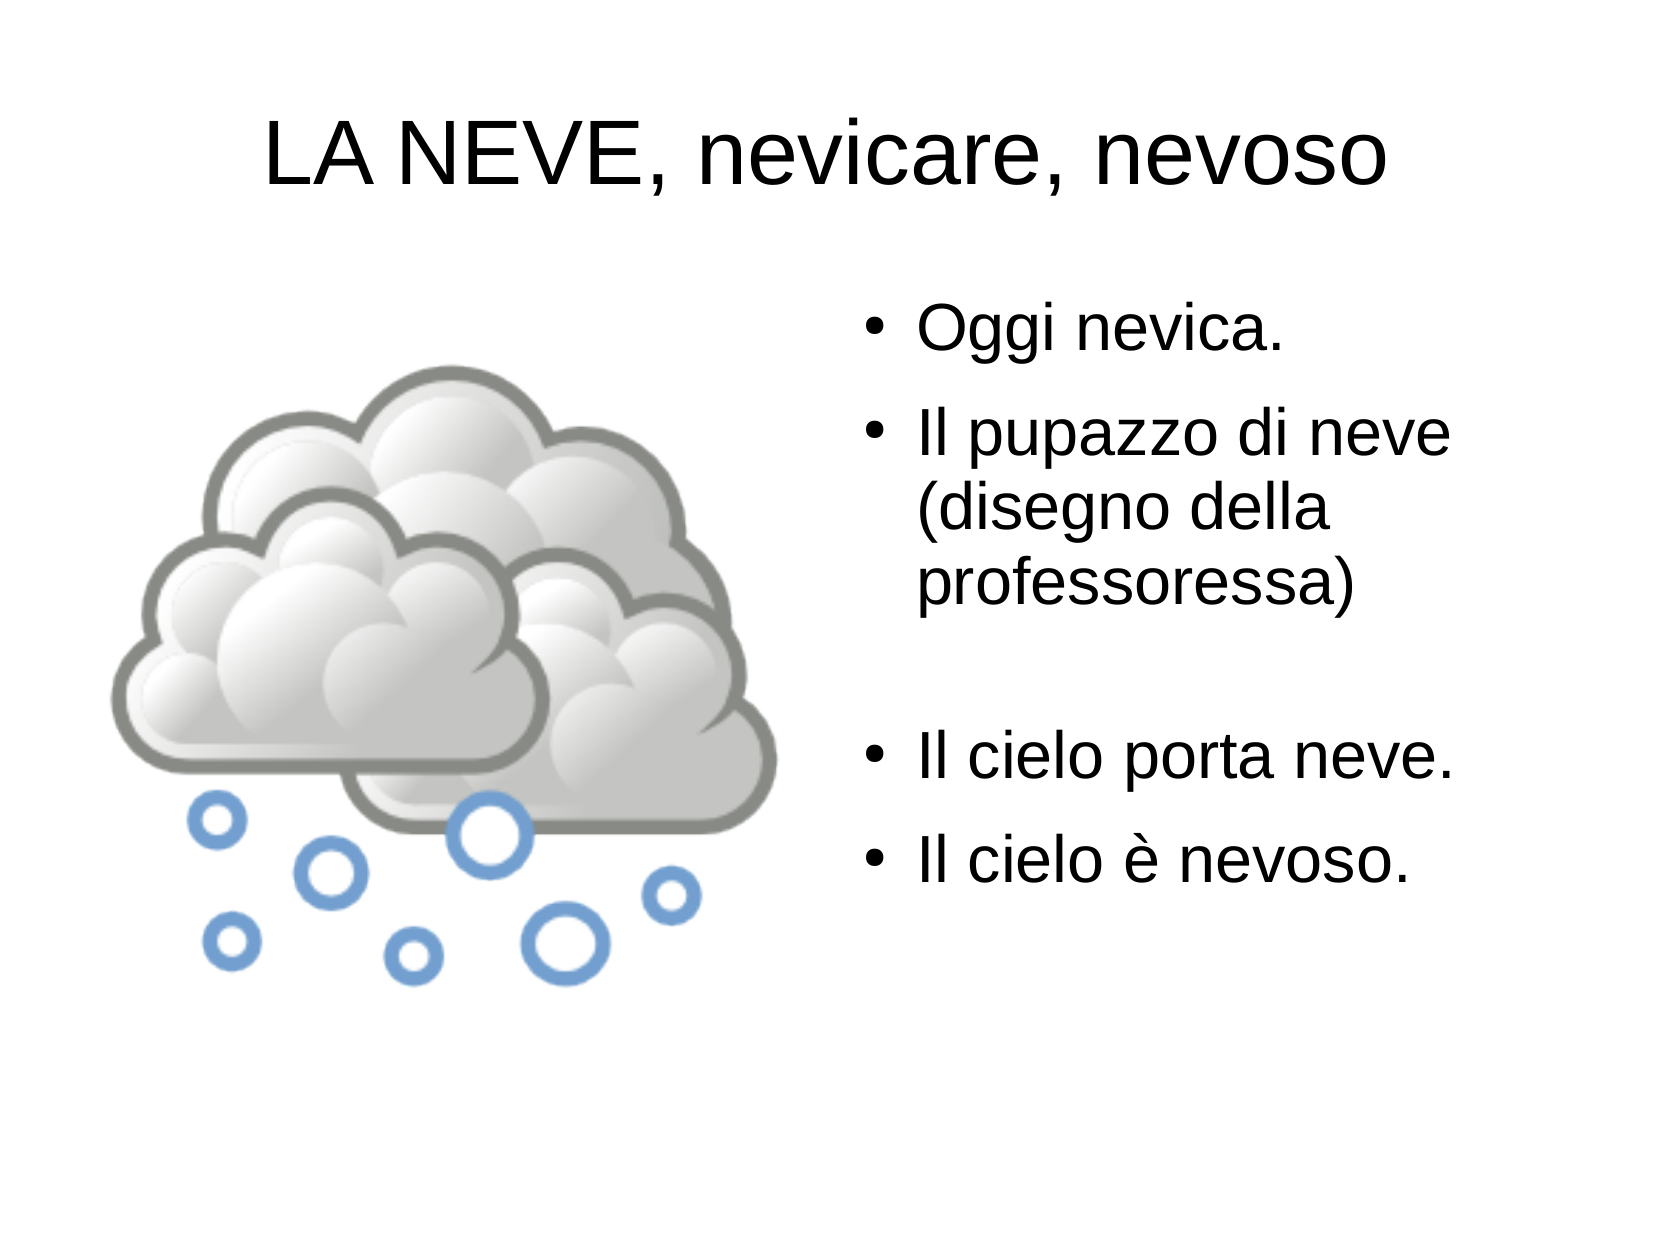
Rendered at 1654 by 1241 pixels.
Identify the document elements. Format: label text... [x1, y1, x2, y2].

list Il cielo porta neve. Il cielo è nevoso. [845, 717, 1572, 1109]
picture [82, 336, 809, 1063]
list Oggi nevica. Il pupazzo di neve (disegno della professoressa) [845, 290, 1572, 681]
title LA NEVE, nevicare, nevoso [82, 49, 1571, 257]
